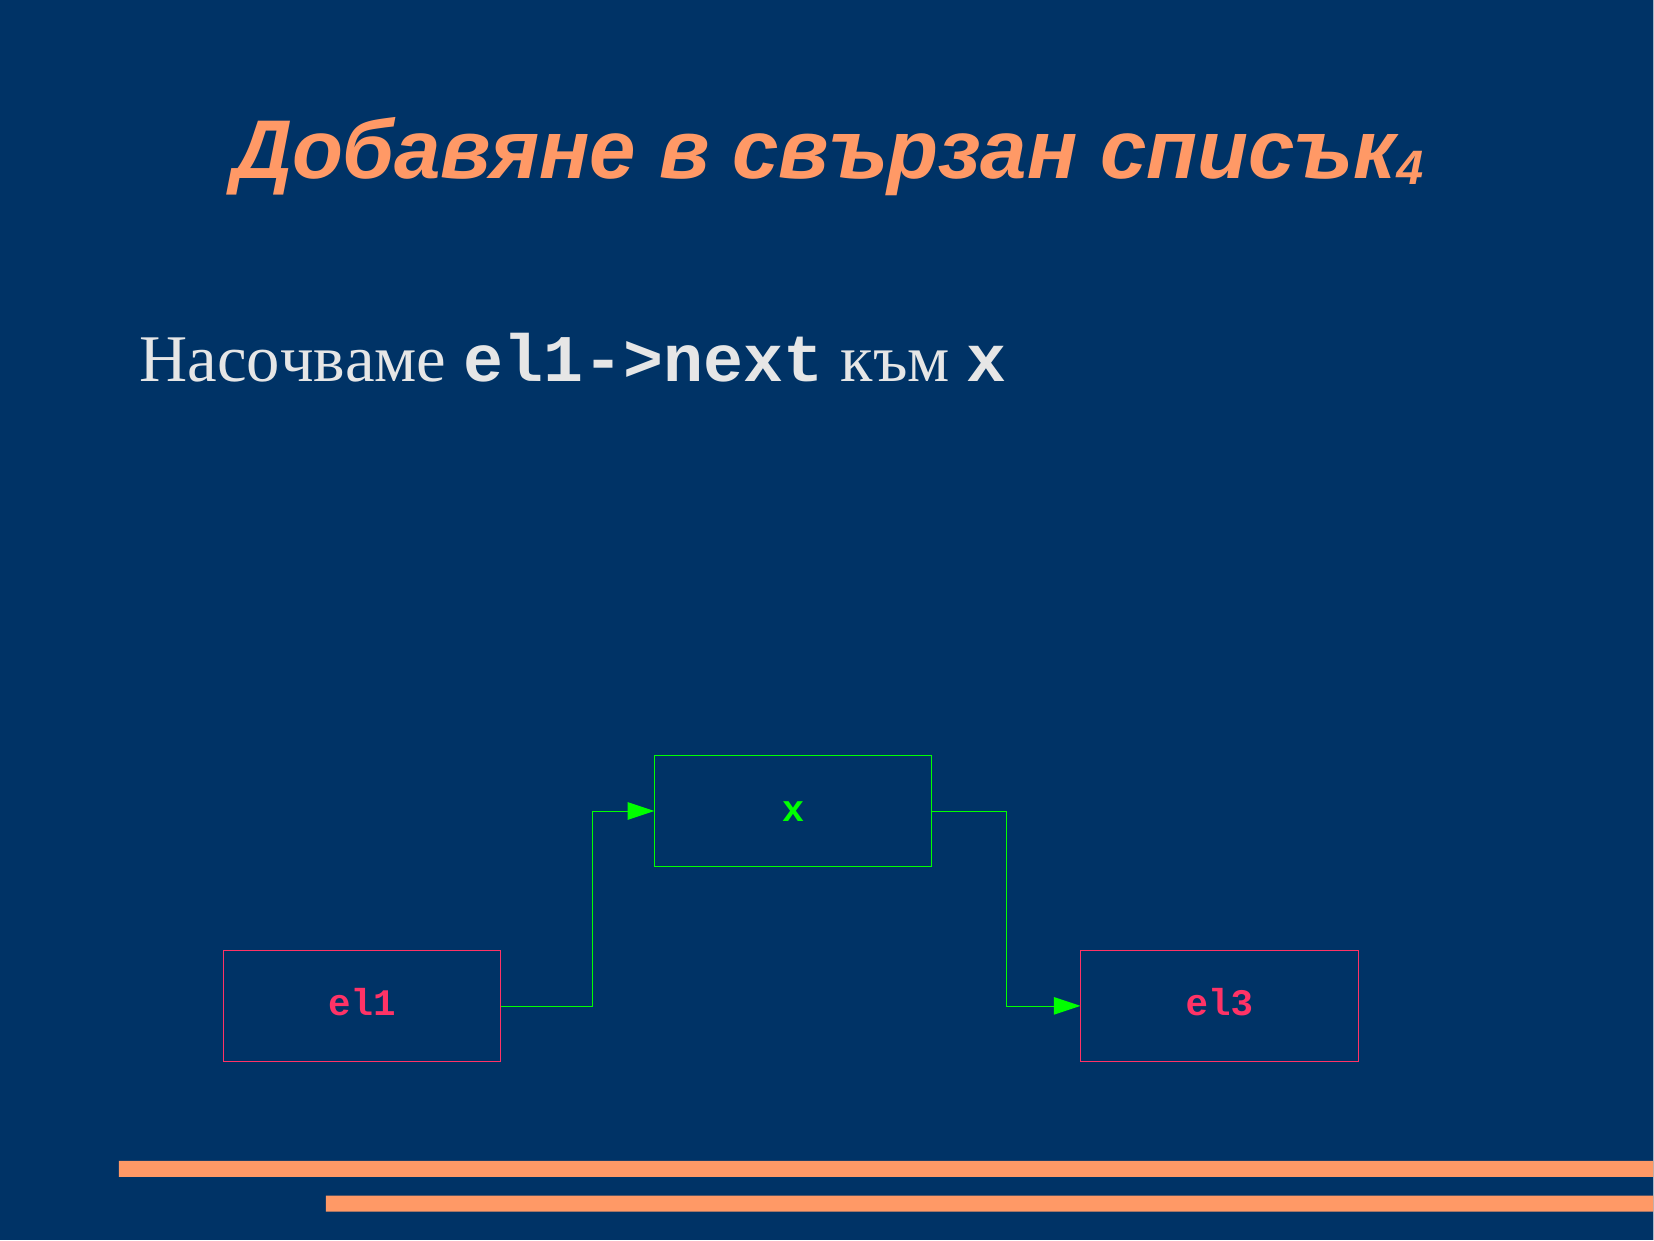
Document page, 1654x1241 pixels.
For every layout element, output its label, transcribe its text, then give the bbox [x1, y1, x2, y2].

list Насочваме el1->next към x [121, 322, 1561, 1133]
title Добавяне в свързан списък4 [121, 46, 1534, 254]
text_box x [654, 755, 932, 867]
